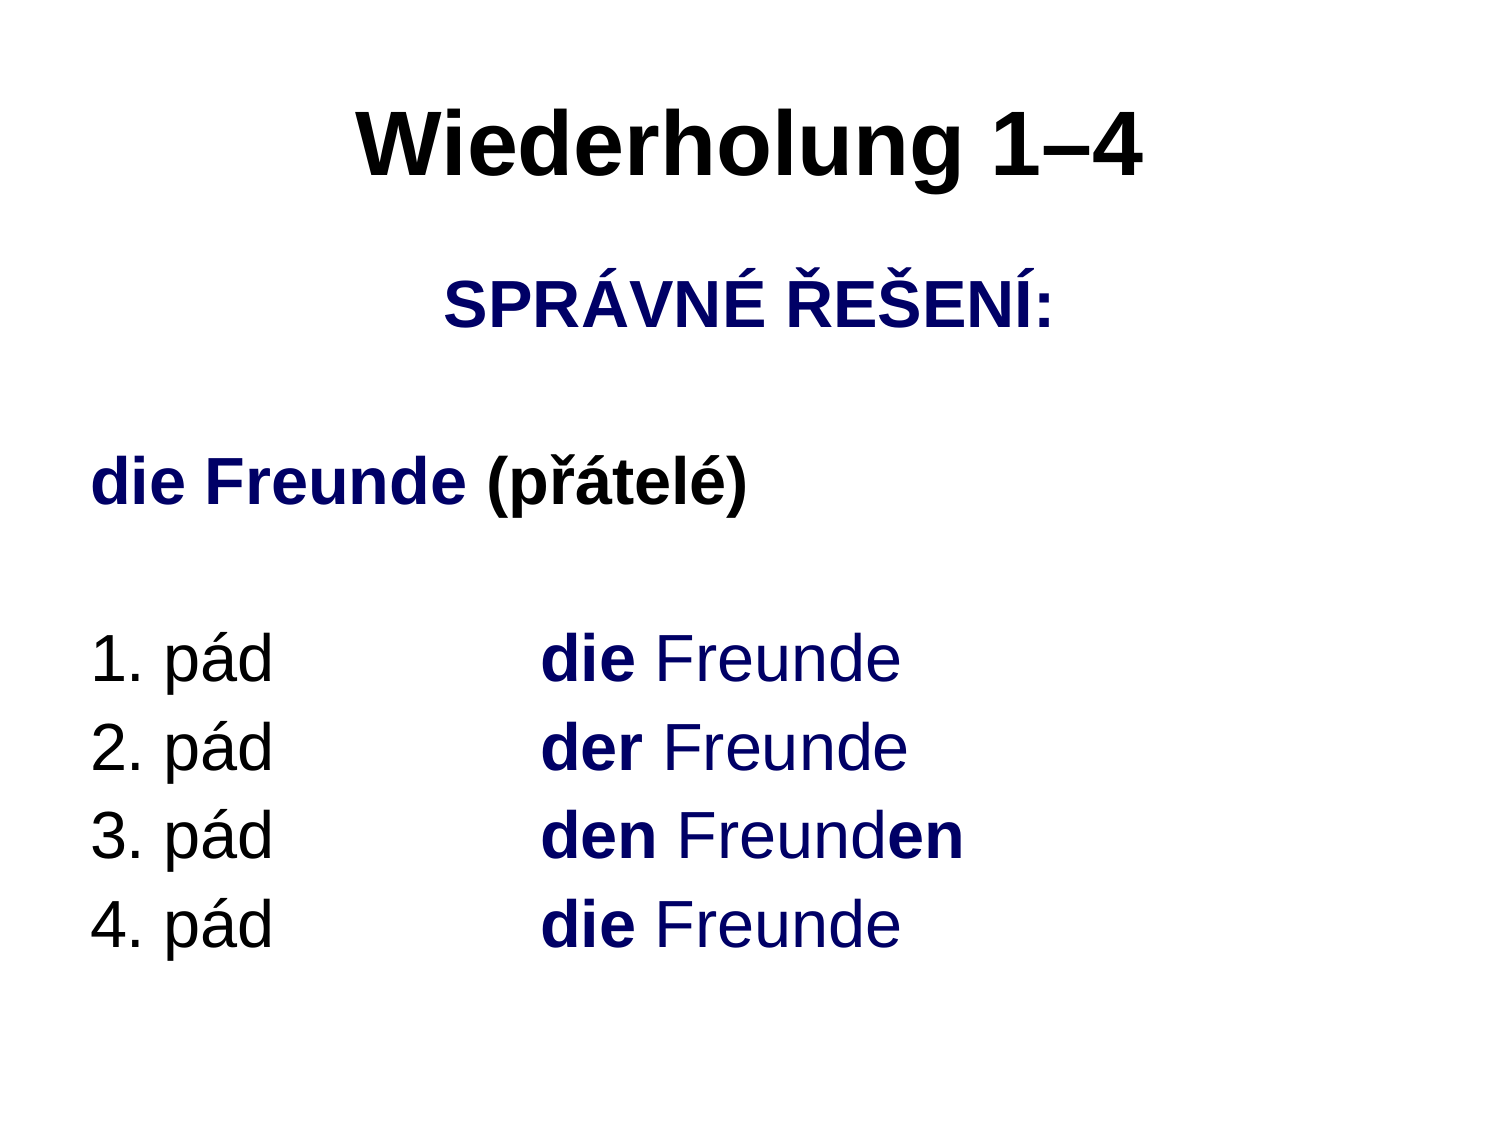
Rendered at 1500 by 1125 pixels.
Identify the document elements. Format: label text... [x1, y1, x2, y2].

list SPRÁVNÉ ŘEŠENÍ: die Freunde (přátelé) 1. pád die Freunde 2. pád der Freunde 3. pád den Freunden 4. pád die Freunde [75, 262, 1426, 1059]
title Wiederholung 1–4 [75, 45, 1426, 233]
